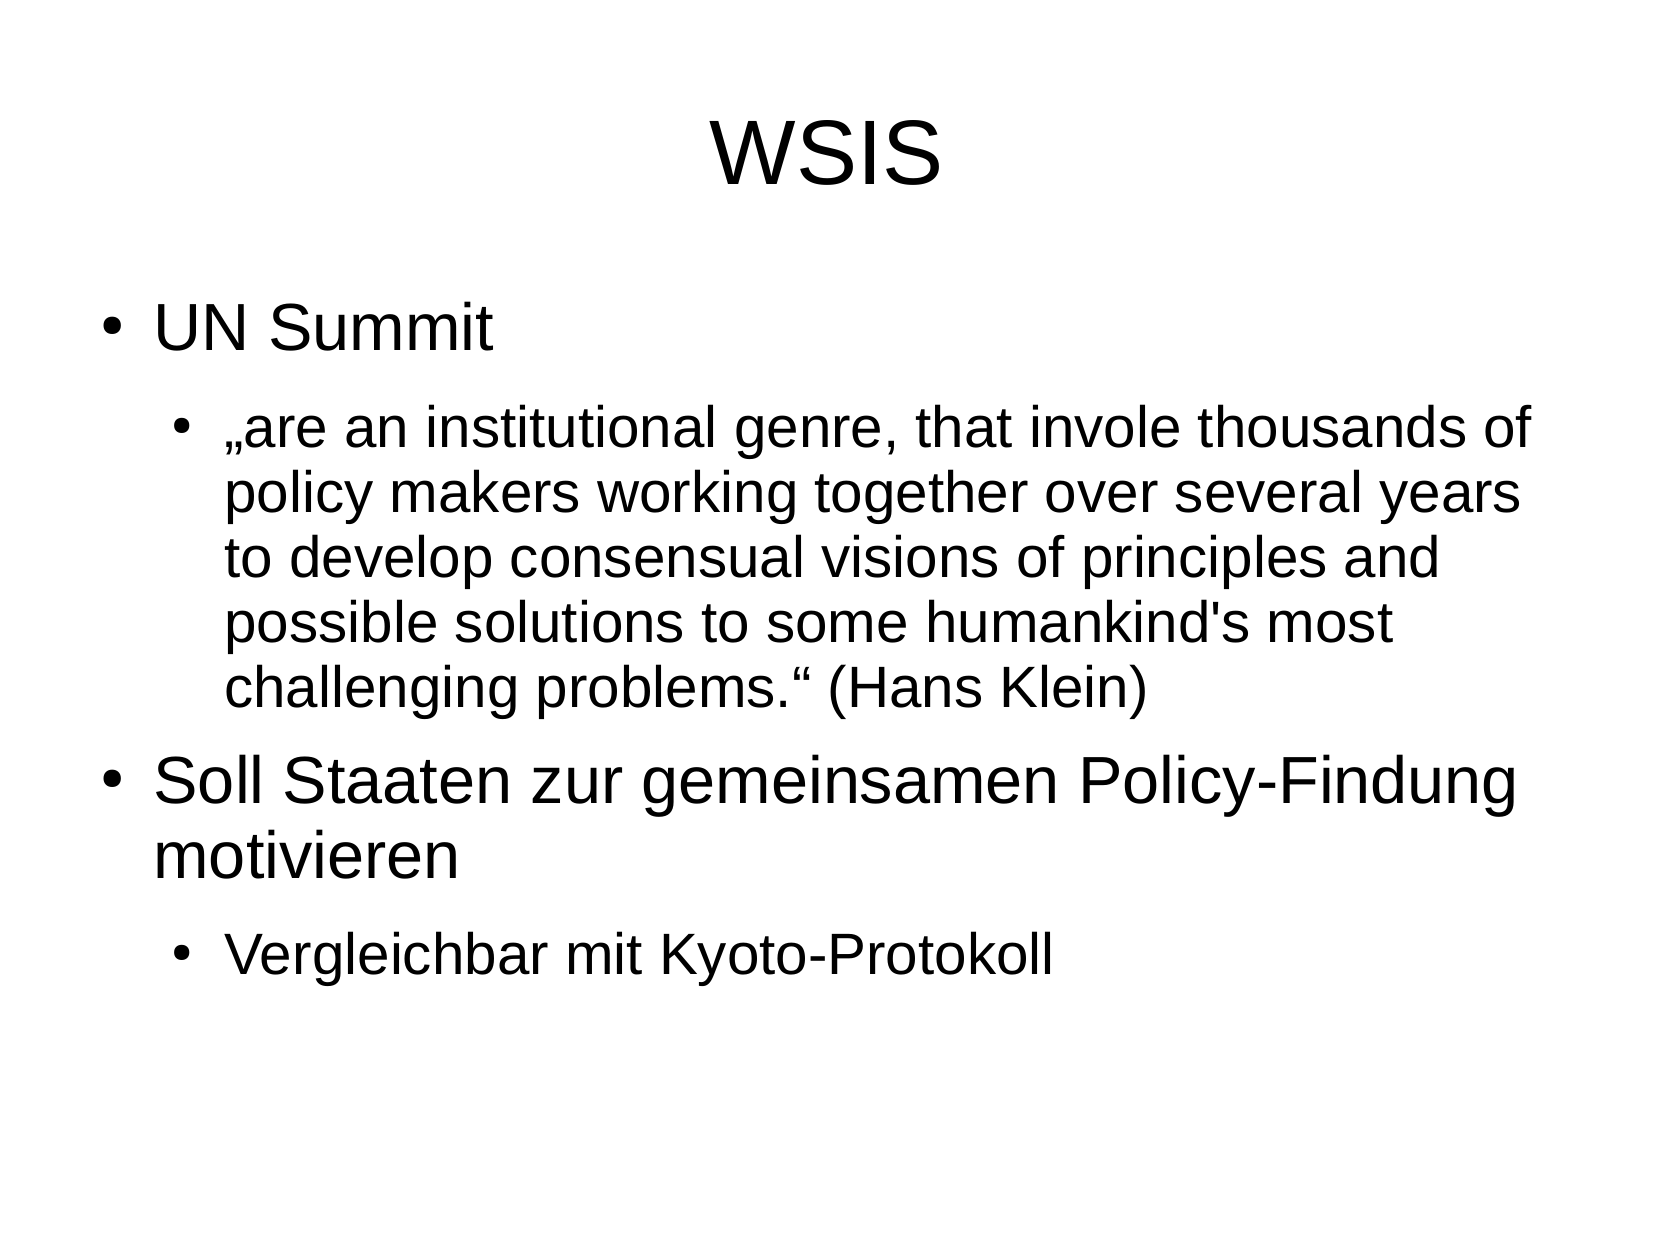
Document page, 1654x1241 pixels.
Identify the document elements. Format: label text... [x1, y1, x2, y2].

title WSIS [82, 49, 1571, 257]
list UN Summit „are an institutional genre, that invole thousands of policy makers working together over several years to develop consensual visions of principles and possible solutions to some humankind's most challenging problems.“ (Hans Klein) Soll Staaten zur gemeinsamen Policy-Findung motivieren Vergleichbar mit Kyoto-Protokoll [82, 290, 1571, 1109]
